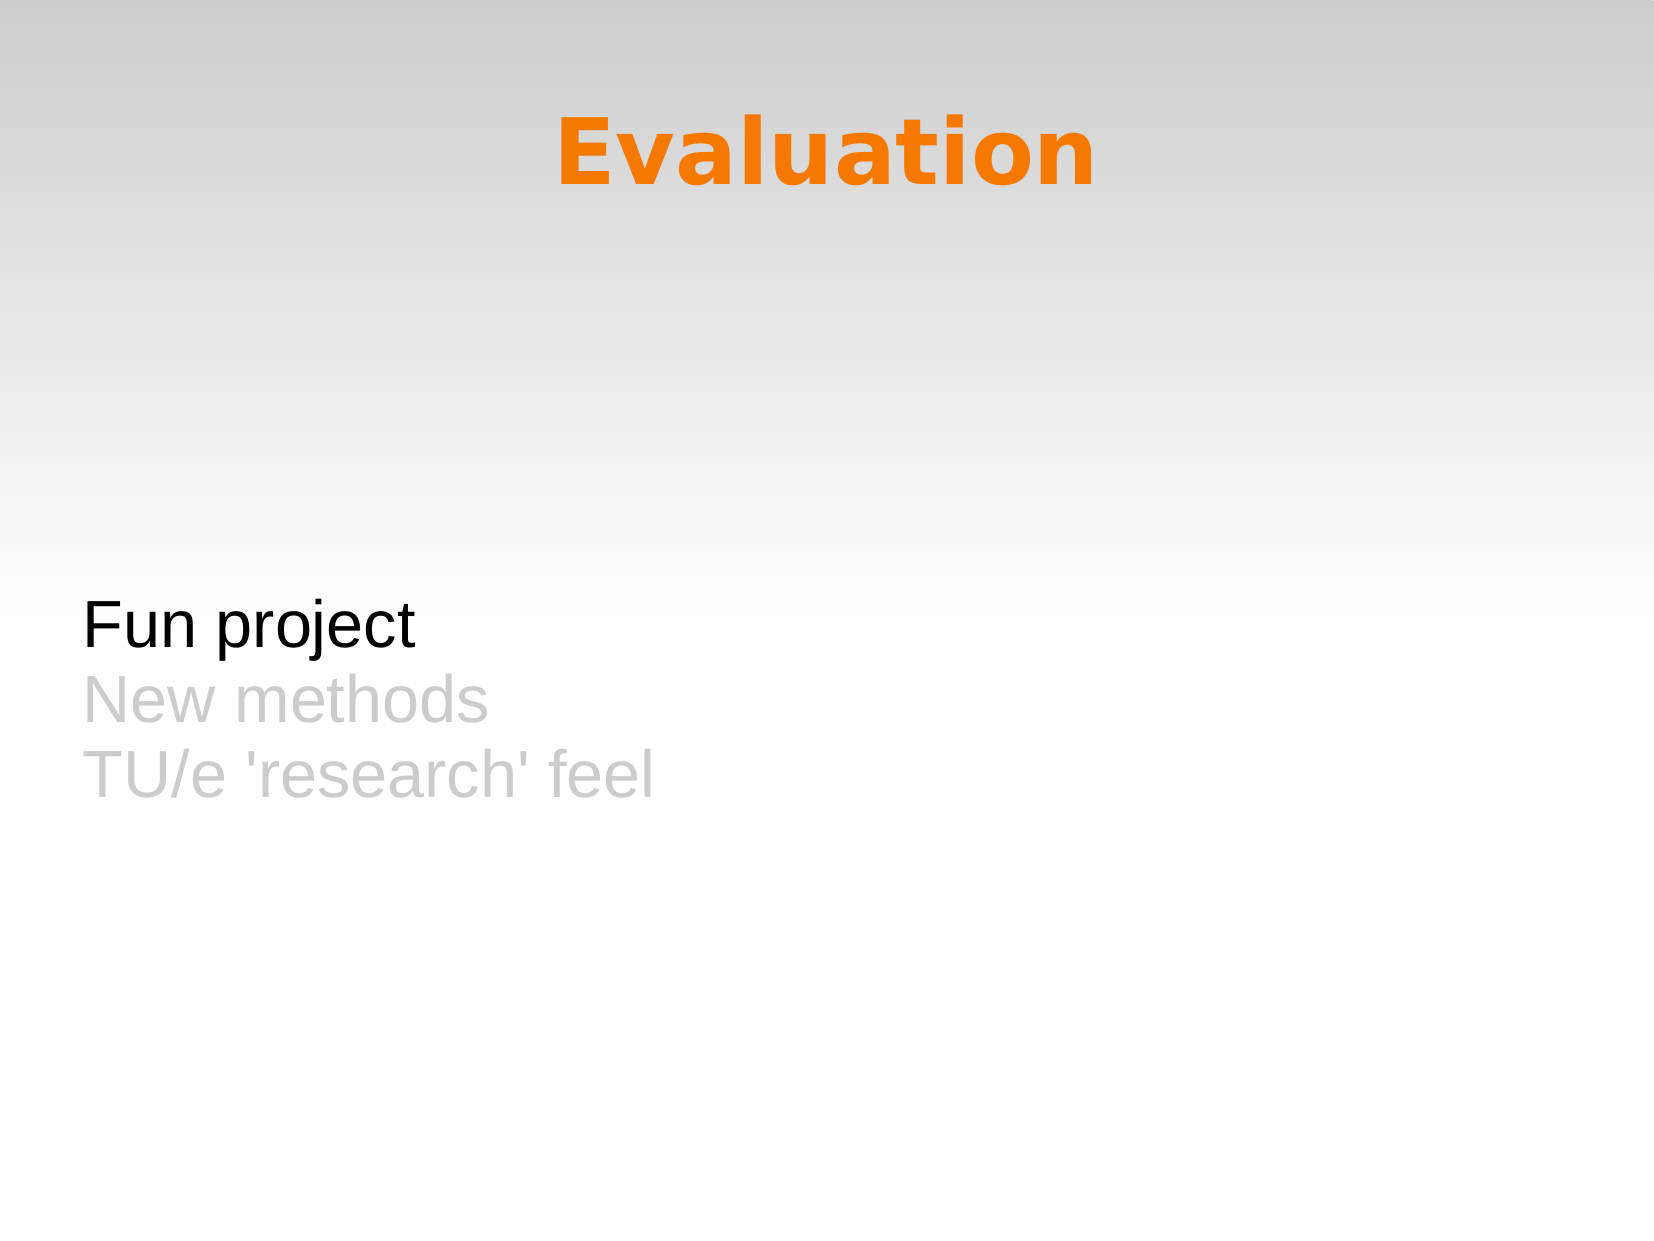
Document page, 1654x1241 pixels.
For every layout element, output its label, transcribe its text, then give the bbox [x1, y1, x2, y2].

title Evaluation [82, 56, 1571, 250]
subtitle Fun project New methods TU/e 'research' feel [82, 297, 1571, 1102]
